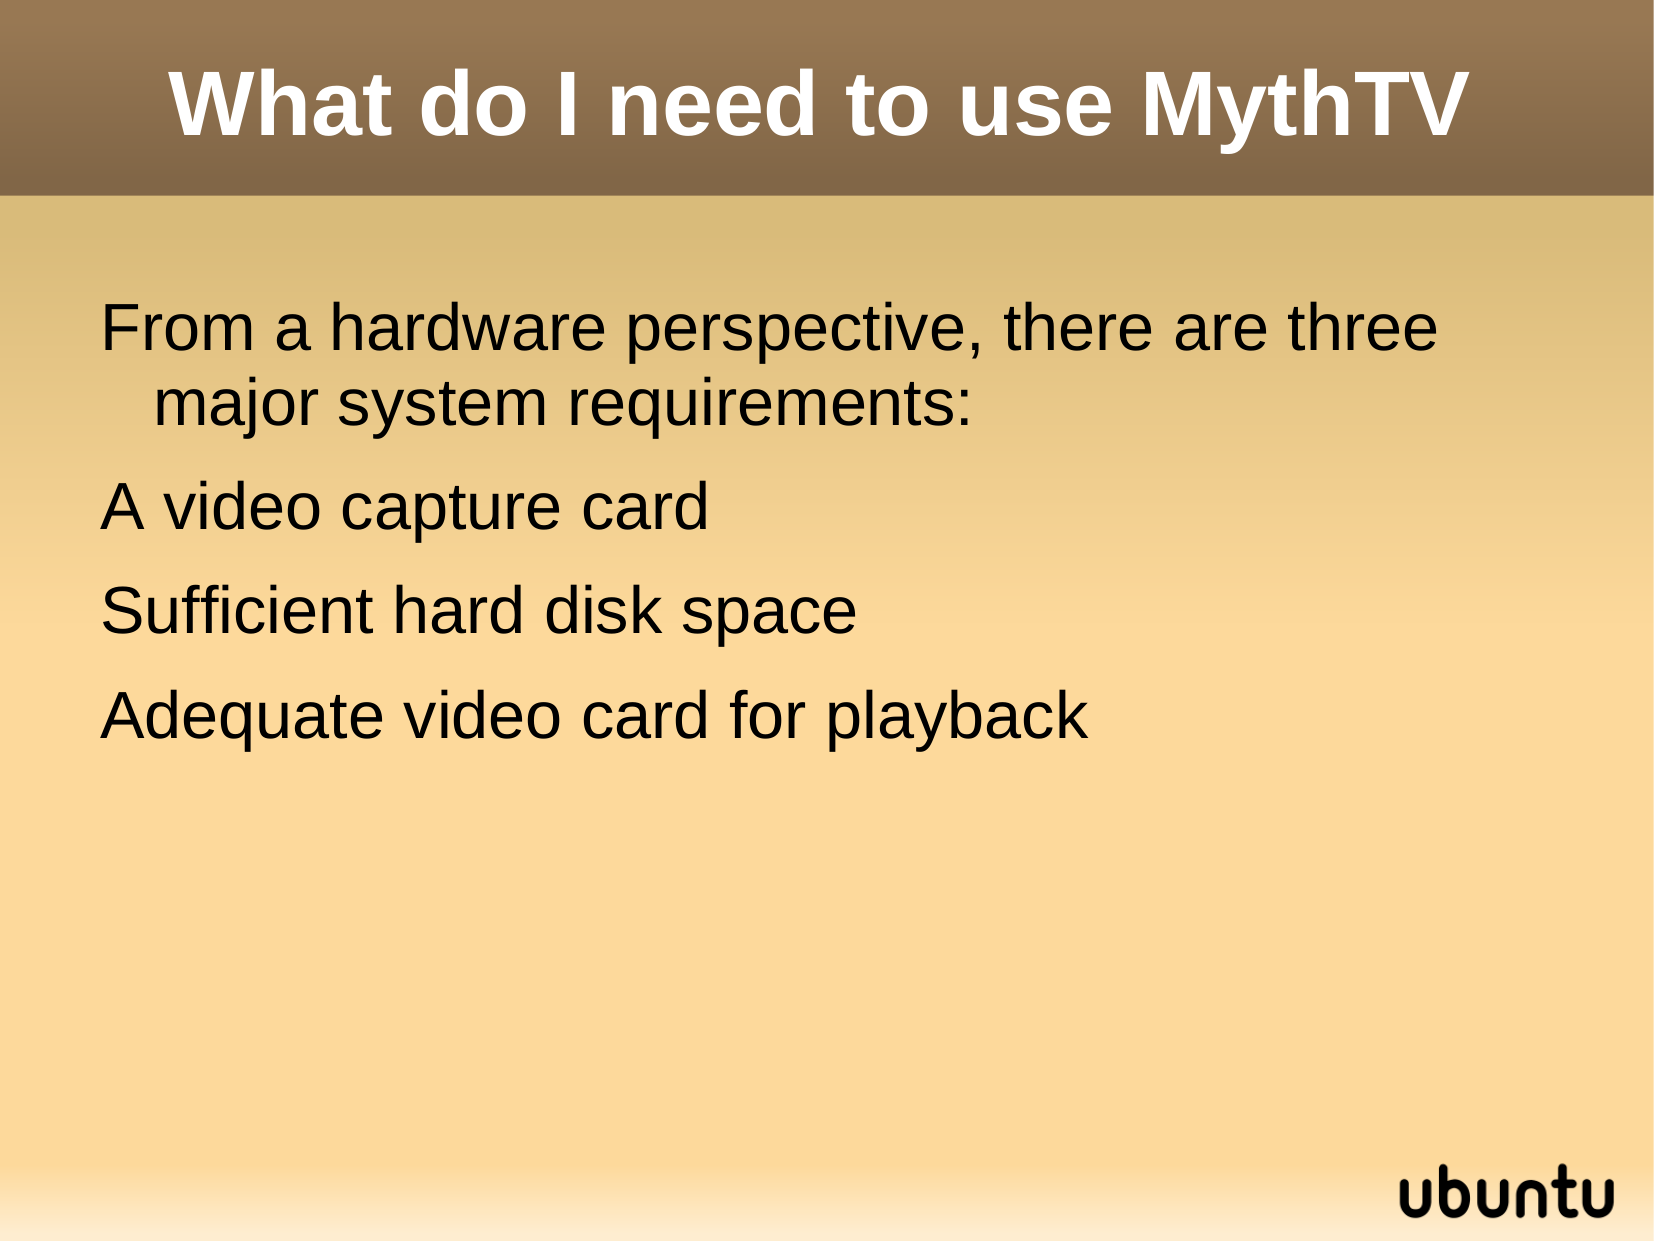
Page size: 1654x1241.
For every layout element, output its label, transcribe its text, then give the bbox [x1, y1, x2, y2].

picture [0, 0, 1654, 1241]
list From a hardware perspective, there are three major system requirements: A video capture card Sufficient hard disk space Adequate video card for playback [82, 290, 1571, 1094]
title What do I need to use MythTV [76, 7, 1565, 200]
